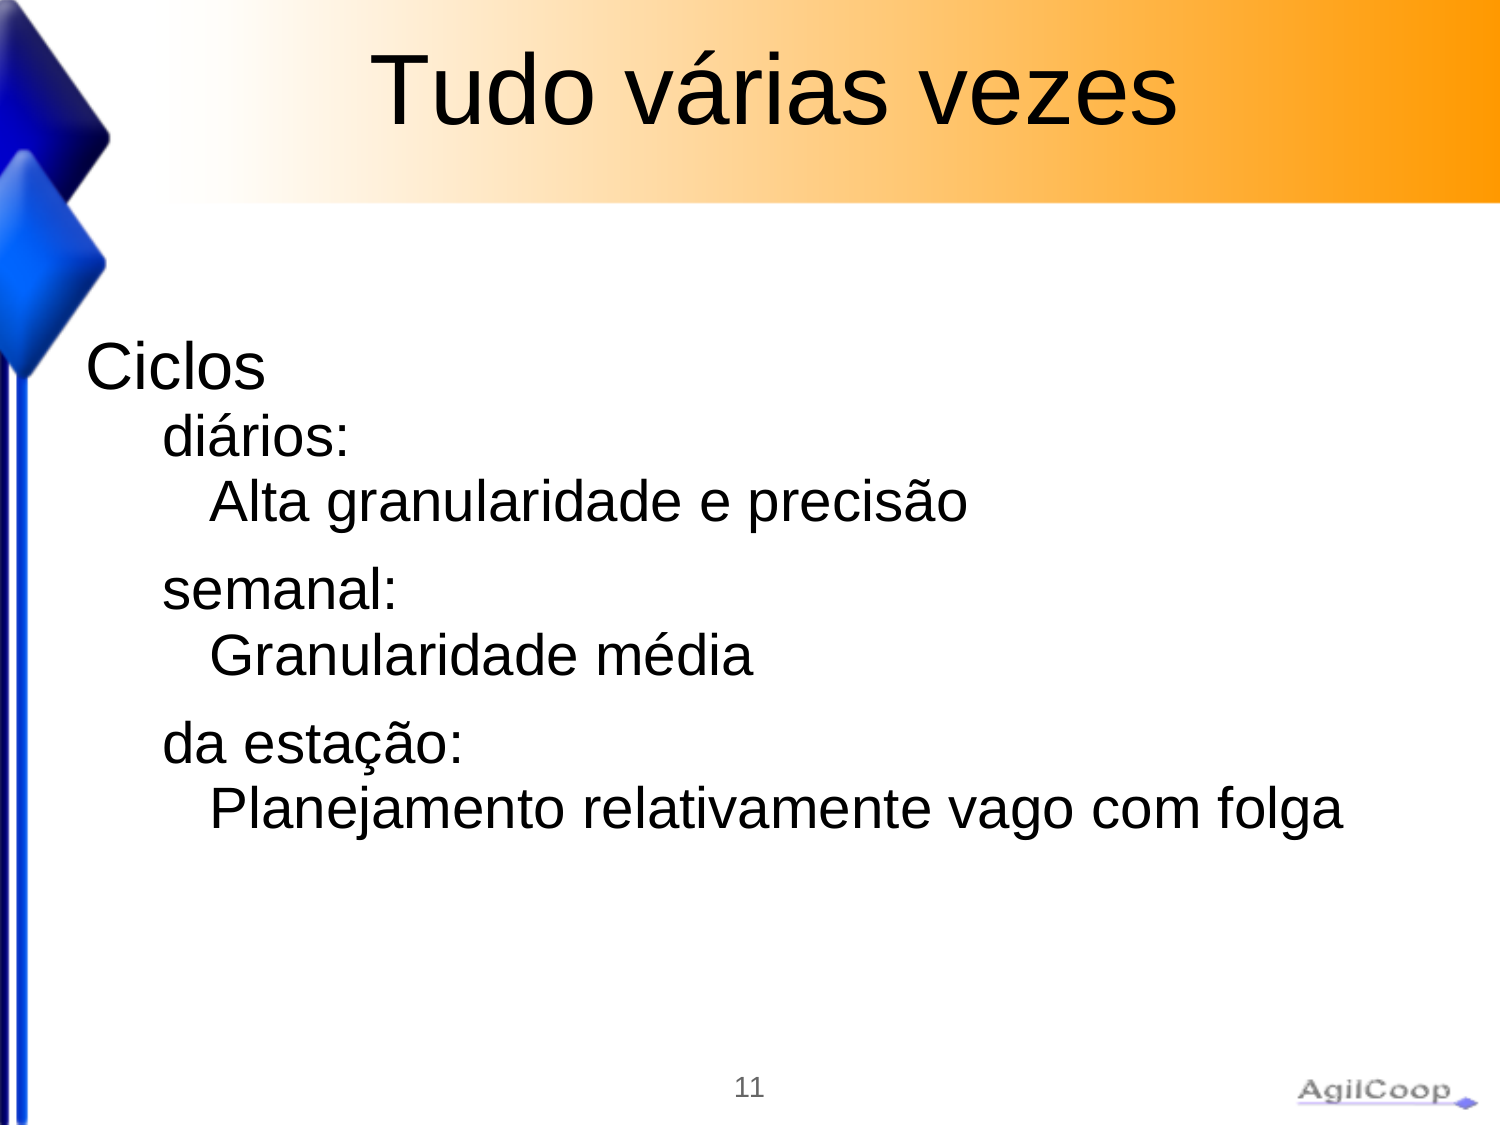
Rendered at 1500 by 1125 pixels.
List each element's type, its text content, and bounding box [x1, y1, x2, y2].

list Ciclos diários: Alta granularidade e precisão semanal: Granularidade média da estação: Planejamento relativamente vago com folga [53, 321, 1412, 1028]
title Tudo várias vezes [124, 8, 1426, 172]
picture [0, 0, 1500, 1125]
